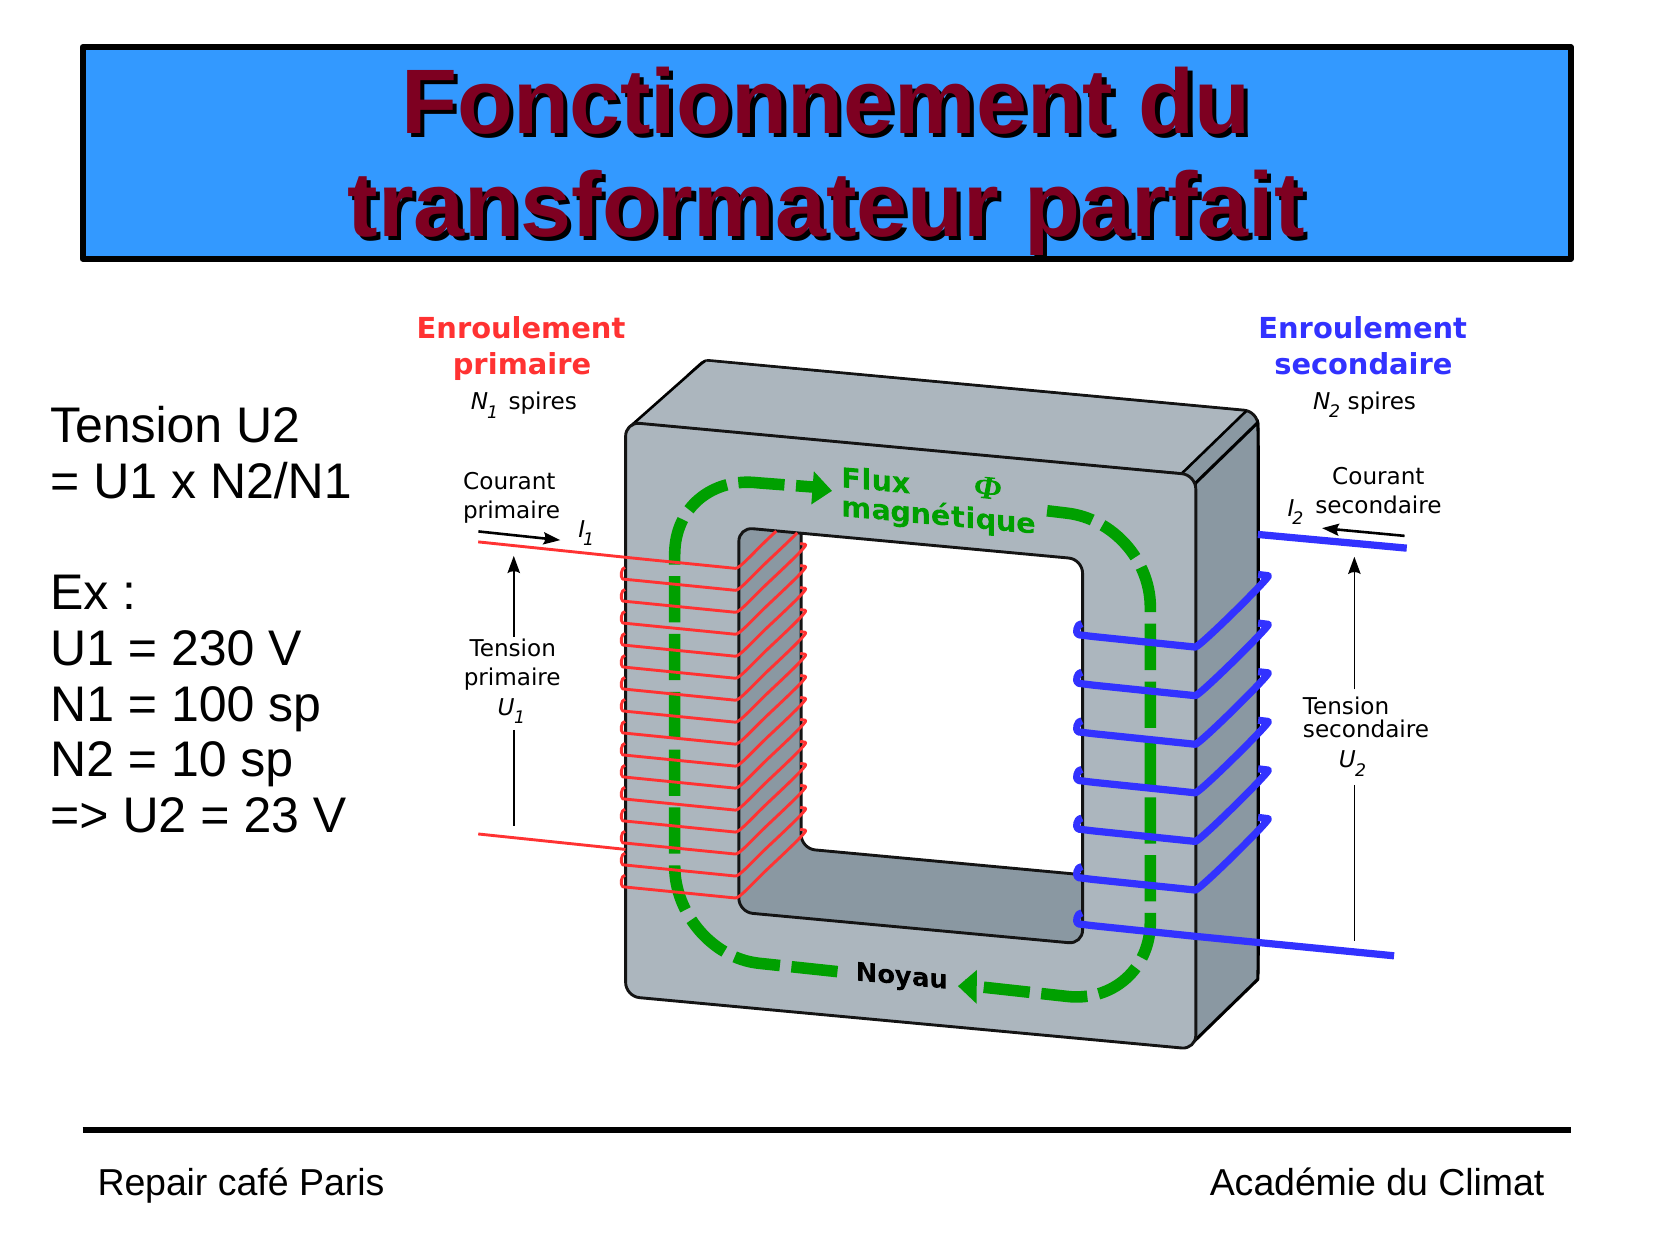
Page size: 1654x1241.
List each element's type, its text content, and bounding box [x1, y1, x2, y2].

text_box Repair café Paris Académie du Climat [82, 1153, 1571, 1211]
picture [401, 297, 1560, 1119]
text_box Tension U2 = U1 x N2/N1 Ex : U1 = 230 V N1 = 100 sp N2 = 10 sp => U2 = 23 V [35, 389, 390, 1018]
title Fonctionnement du transformateur parfait [82, 47, 1571, 259]
